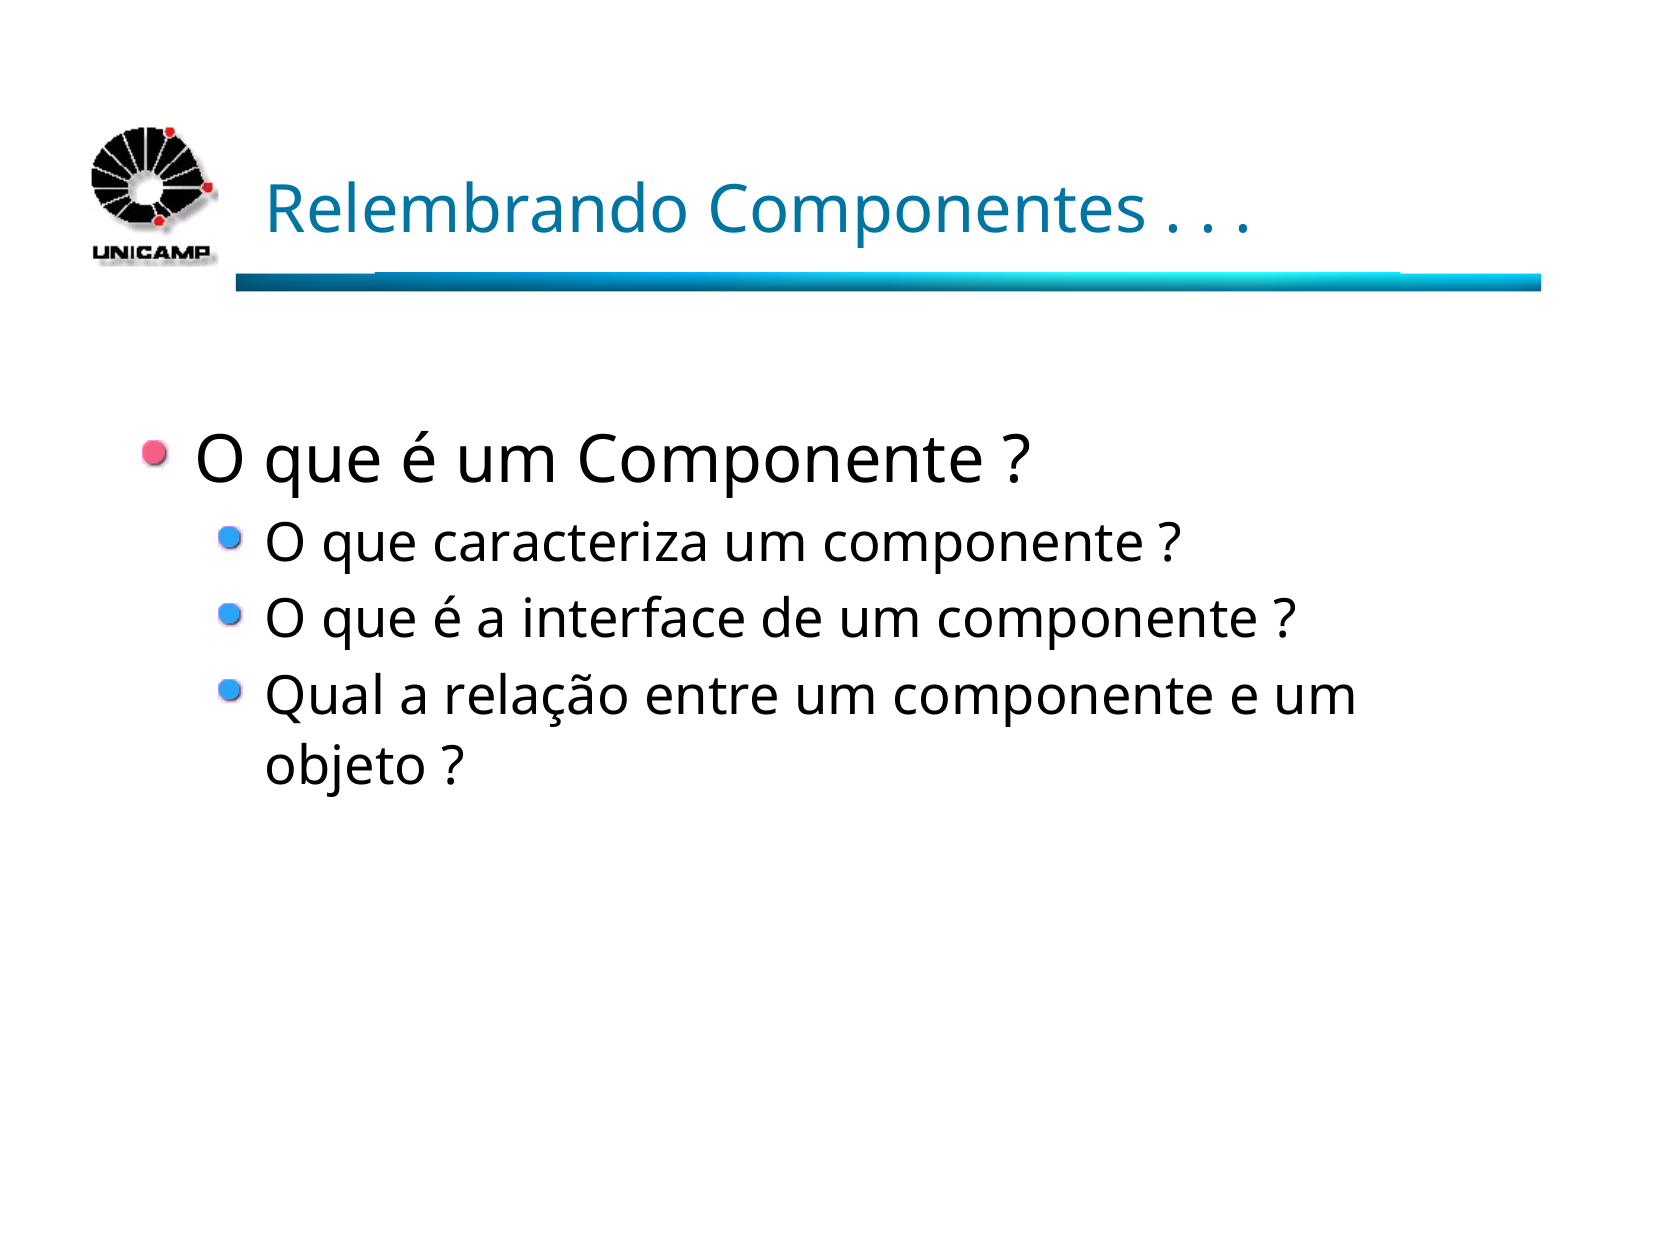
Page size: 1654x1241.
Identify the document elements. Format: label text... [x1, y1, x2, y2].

list O que é um Componente ? O que caracteriza um componente ? O que é a interface de um componente ? Qual a relação entre um componente e um objeto ? [123, 413, 1536, 1133]
title Relembrando Componentes . . . [264, 42, 1534, 250]
picture [125, 272, 1654, 295]
